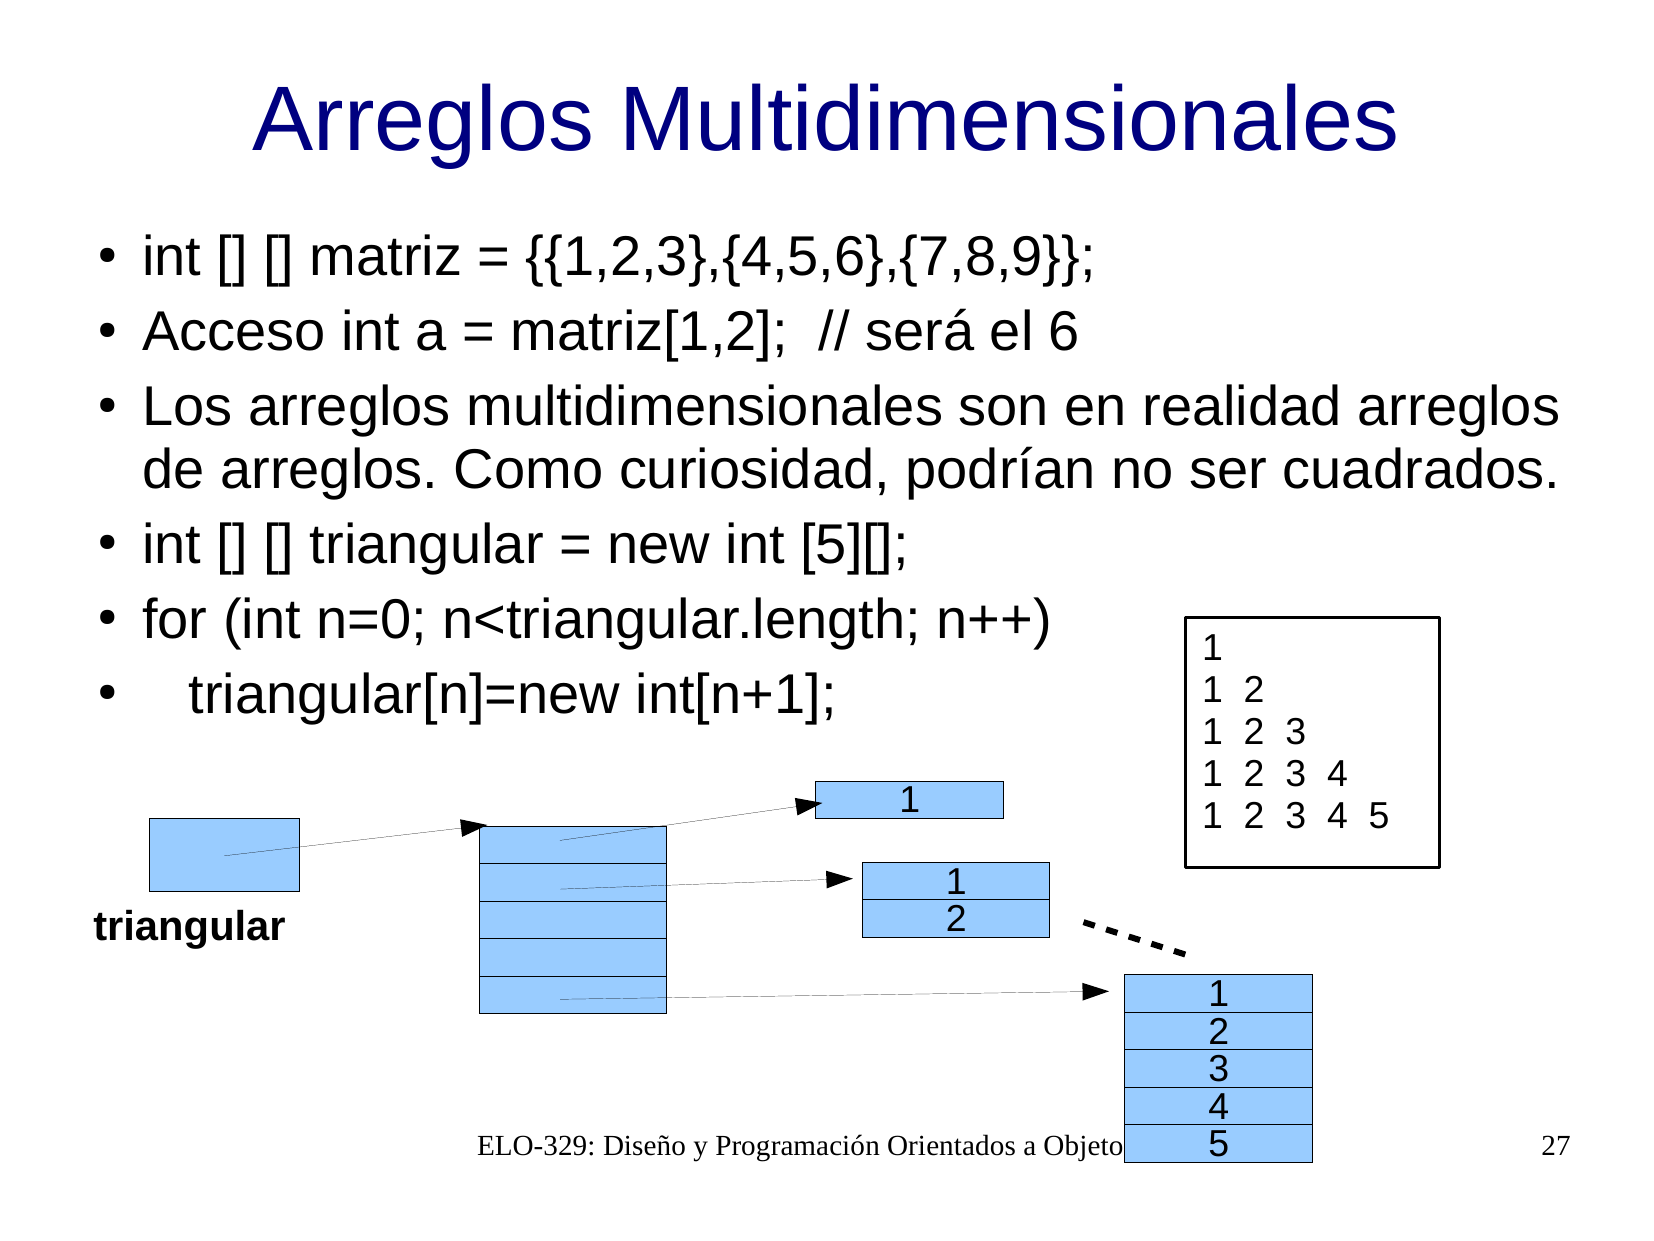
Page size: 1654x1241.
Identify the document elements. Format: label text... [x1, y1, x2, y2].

text_box 4 [1124, 1087, 1313, 1124]
text_box 2 [1124, 1012, 1313, 1050]
text_box 1 [862, 862, 1050, 899]
text_box 5 [1124, 1124, 1313, 1163]
text_box 1 [815, 781, 1004, 819]
text_box [149, 818, 300, 892]
list int [] [] matriz = {{1,2,3},{4,5,6},{7,8,9}}; Acceso int a = matriz[1,2]; // será el 6 Los arreglos multidimensionales son en realidad arreglos de arreglos. Como curiosidad, podrían no ser cuadrados. int [] [] triangular = new int [5][]; for (int n=0; n<triangular.length; n++) triangular[n]=new int[n+1]; [82, 225, 1571, 788]
text_box [479, 826, 667, 1014]
text_box 1 1 2 1 2 3 1 2 3 4 1 2 3 4 5 [1185, 617, 1440, 868]
text_box 1 [1124, 974, 1313, 1012]
text_box 2 [862, 899, 1050, 938]
title Arreglos Multidimensionales [82, 56, 1571, 181]
text_box 3 [1124, 1050, 1313, 1087]
text_box triangular [78, 895, 338, 964]
